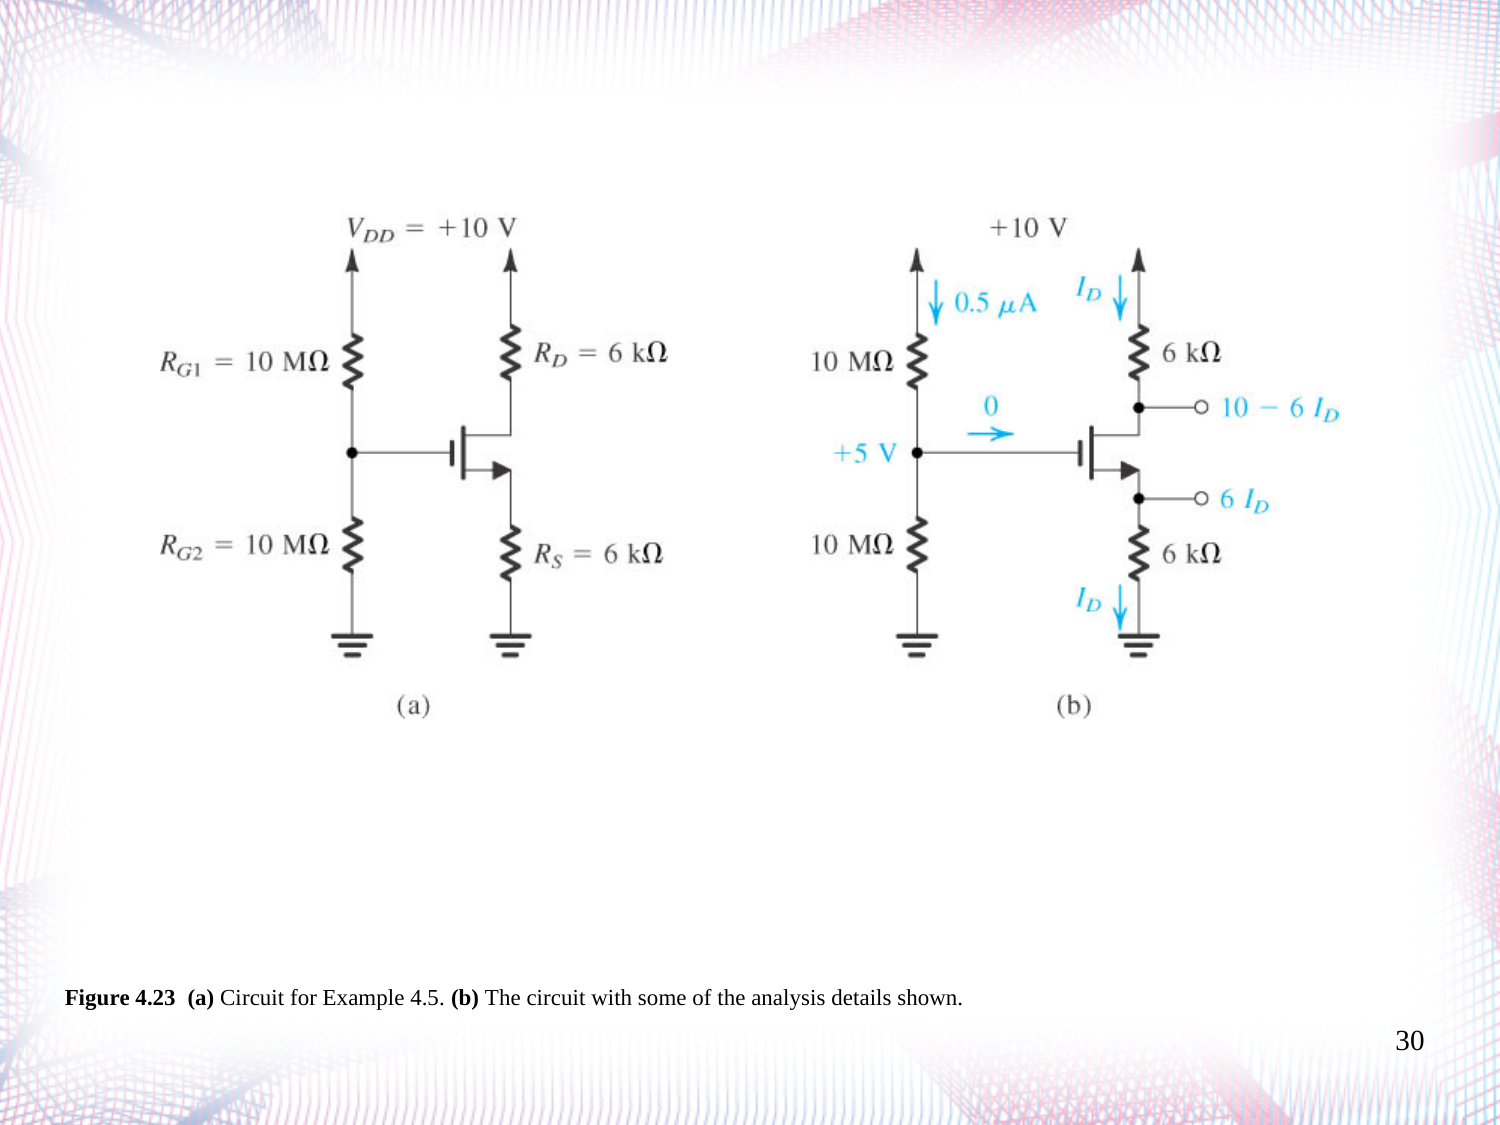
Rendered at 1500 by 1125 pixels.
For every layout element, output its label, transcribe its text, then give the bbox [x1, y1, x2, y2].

text_box Figure 4.23 (a) Circuit for Example 4.5. (b) The circuit with some of the analysis details shown. [50, 975, 1326, 1018]
picture [0, 0, 1500, 1125]
